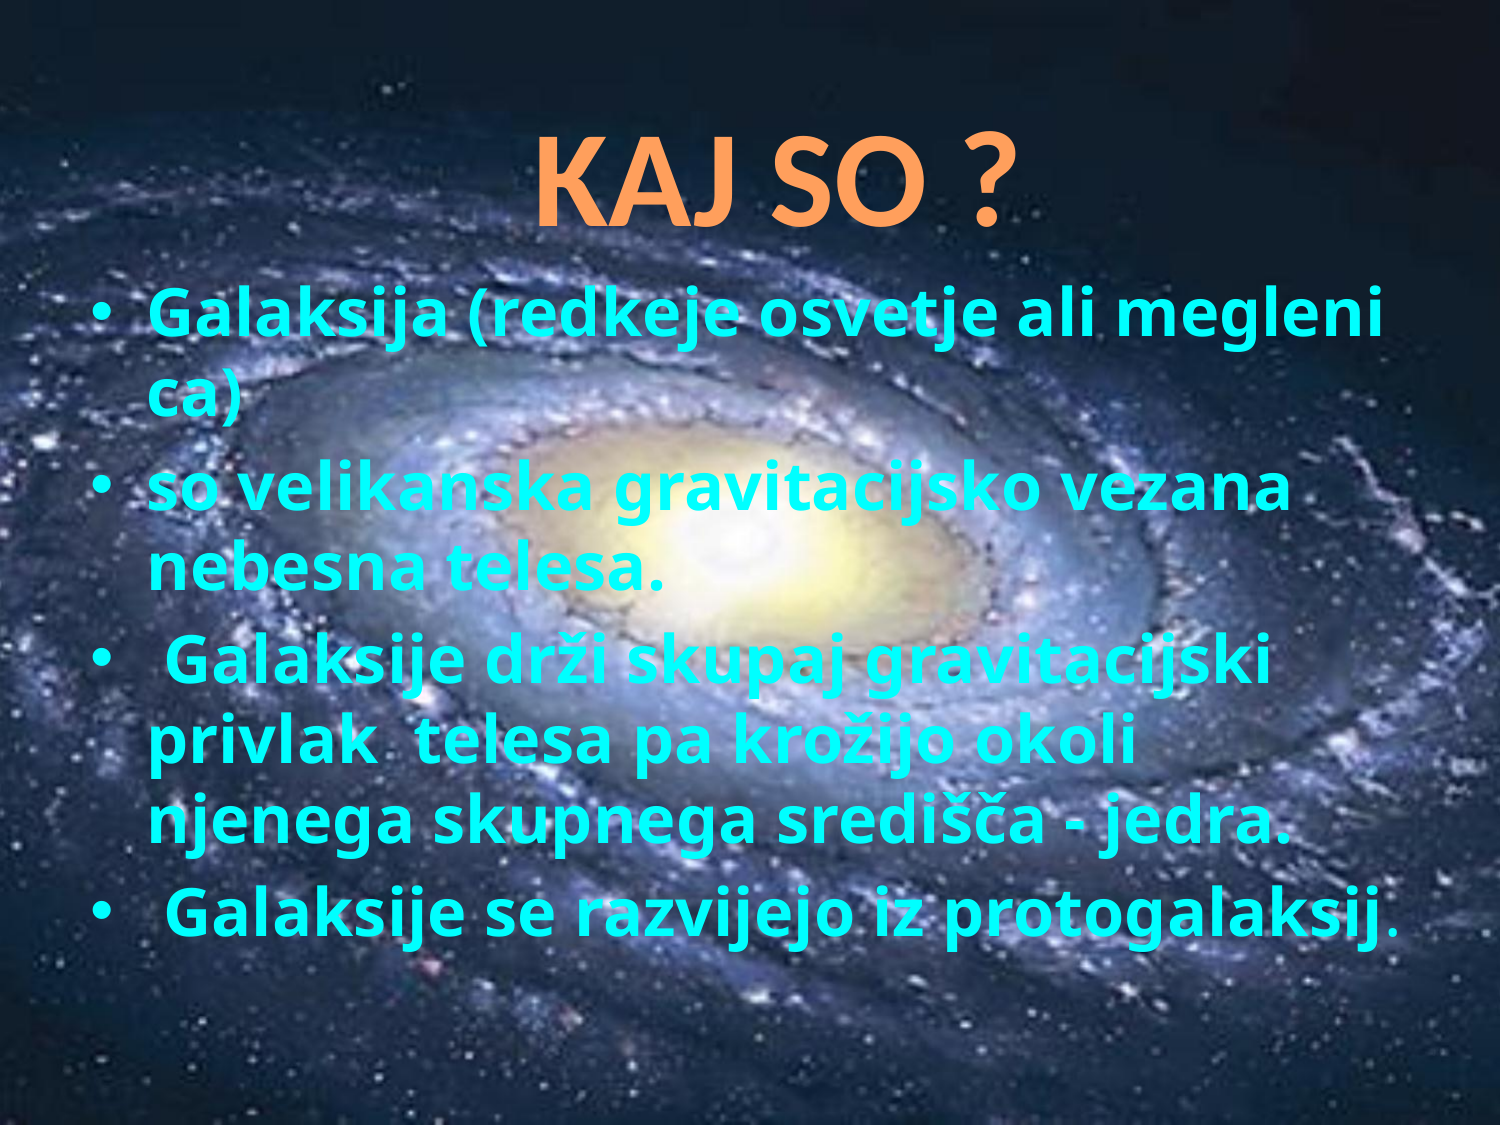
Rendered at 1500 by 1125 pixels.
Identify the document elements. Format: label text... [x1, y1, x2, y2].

list Galaksija (redkeje osvetje ali meglenica) so velikanska gravitacijsko vezana nebesna telesa. Galaksije drži skupaj gravitacijski privlak telesa pa krožijo okoli njenega skupnega središča - jedra. Galaksije se razvijejo iz protogalaksij. [75, 262, 1425, 1005]
picture [0, 0, 1500, 1125]
text_box KAJ SO ? [518, 82, 1038, 262]
